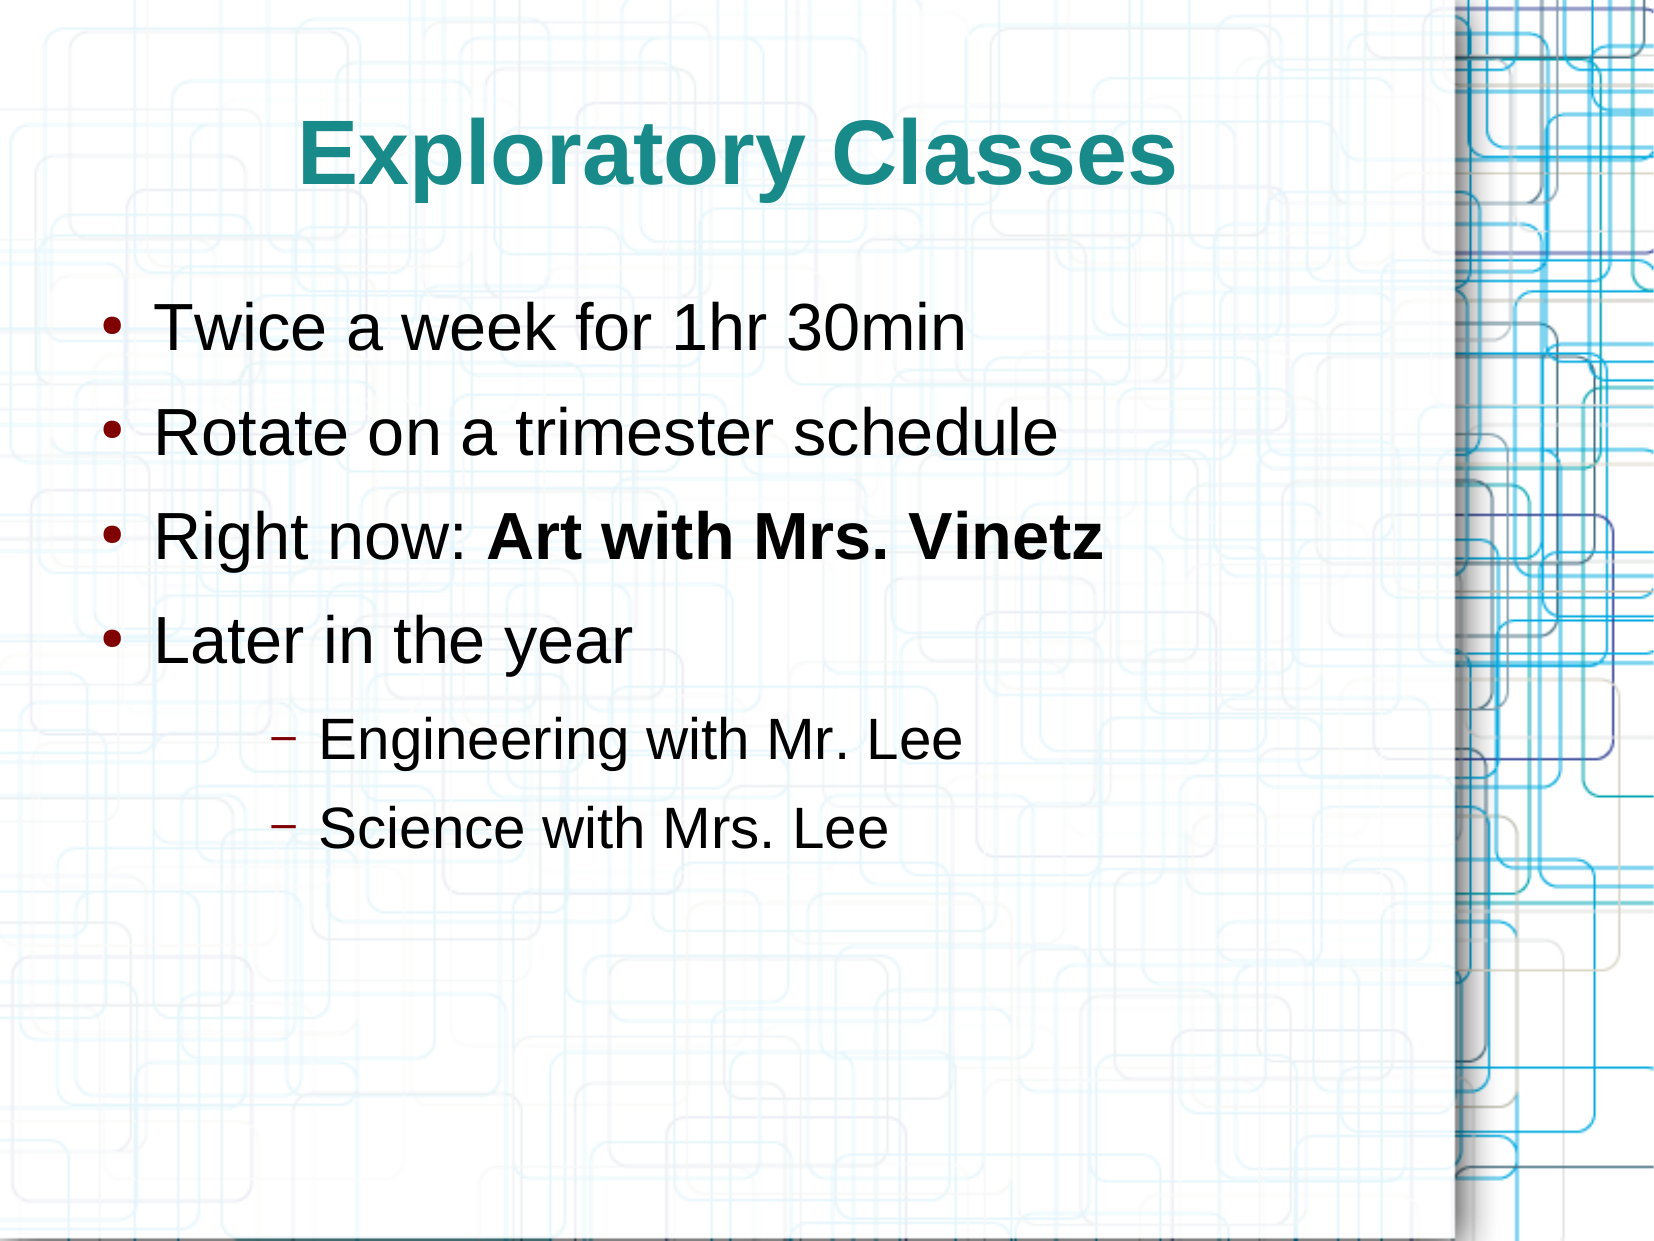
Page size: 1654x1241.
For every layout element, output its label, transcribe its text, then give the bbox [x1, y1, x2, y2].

title Exploratory Classes [59, 49, 1418, 257]
list Twice a week for 1hr 30min Rotate on a trimester schedule Right now: Art with Mrs. Vinetz Later in the year Engineering with Mr. Lee Science with Mrs. Lee [82, 290, 1418, 1109]
picture [0, 0, 1654, 1241]
